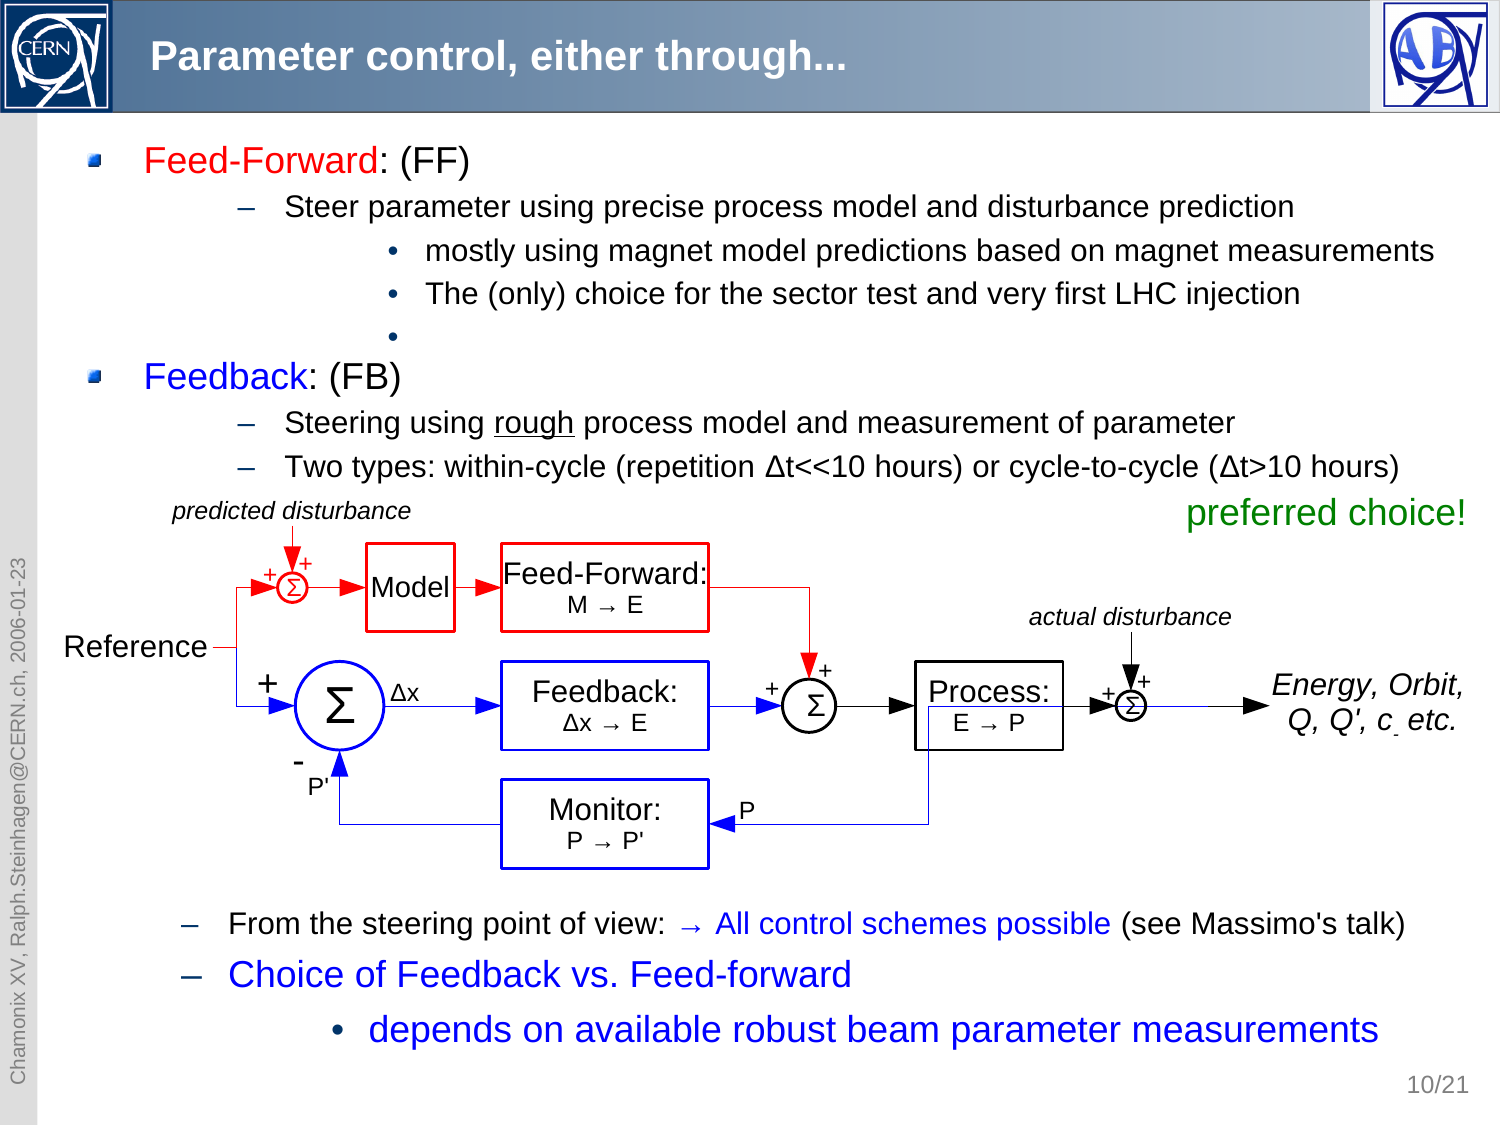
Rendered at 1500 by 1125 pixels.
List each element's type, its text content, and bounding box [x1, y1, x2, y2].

text_box Σ [295, 661, 384, 751]
list Feed-Forward: (FF) Steer parameter using precise process model and disturbance prediction mostly using magnet model predictions based on magnet measurements The (only) choice for the sector test and very first LHC injection Feedback: (FB) Steering using rough process model and measurement of parameter Two types: within-cycle (repetition Δt<<10 hours) or cycle-to-cycle (Δt>10 hours) [87, 137, 1438, 502]
text_box Reference [59, 602, 213, 691]
text_box predicted disturbance [218, 496, 367, 526]
text_box Energy, Orbit, Q, Q', c- etc. [1269, 661, 1477, 751]
text_box Feedback: Δx → E [501, 661, 709, 751]
text_box Process: E → P [928, 707, 1063, 751]
text_box Σ [293, 585, 308, 603]
text_box - [277, 732, 320, 790]
text_box From the steering point of view: → All control schemes possible (see Massimo's talk) Choice of Feedback vs. Feed-forward depends on available robust beam parameter measurements [106, 897, 1441, 1052]
title Parameter control, either through... [150, 0, 1201, 113]
text_box P [723, 789, 771, 833]
text_box + [1086, 671, 1131, 715]
text_box + [283, 542, 328, 585]
text_box + [242, 655, 294, 713]
text_box + [1122, 660, 1167, 703]
text_box Feed-Forward: M → E [501, 543, 709, 632]
text_box Σ [1119, 703, 1146, 721]
text_box Process: E → P [915, 661, 1063, 751]
text_box Monitor: P → P' [501, 779, 709, 869]
picture [0, 0, 113, 113]
text_box actual disturbance [1057, 602, 1205, 632]
text_box preferred choice! [1171, 484, 1481, 542]
picture [1382, 1, 1489, 108]
text_box Σ [783, 679, 836, 733]
text_box + [803, 649, 848, 693]
text_box + [248, 553, 293, 603]
text_box Model [366, 543, 455, 632]
text_box + [750, 667, 795, 711]
text_box P' [292, 765, 344, 809]
text_box Δx [375, 671, 435, 714]
